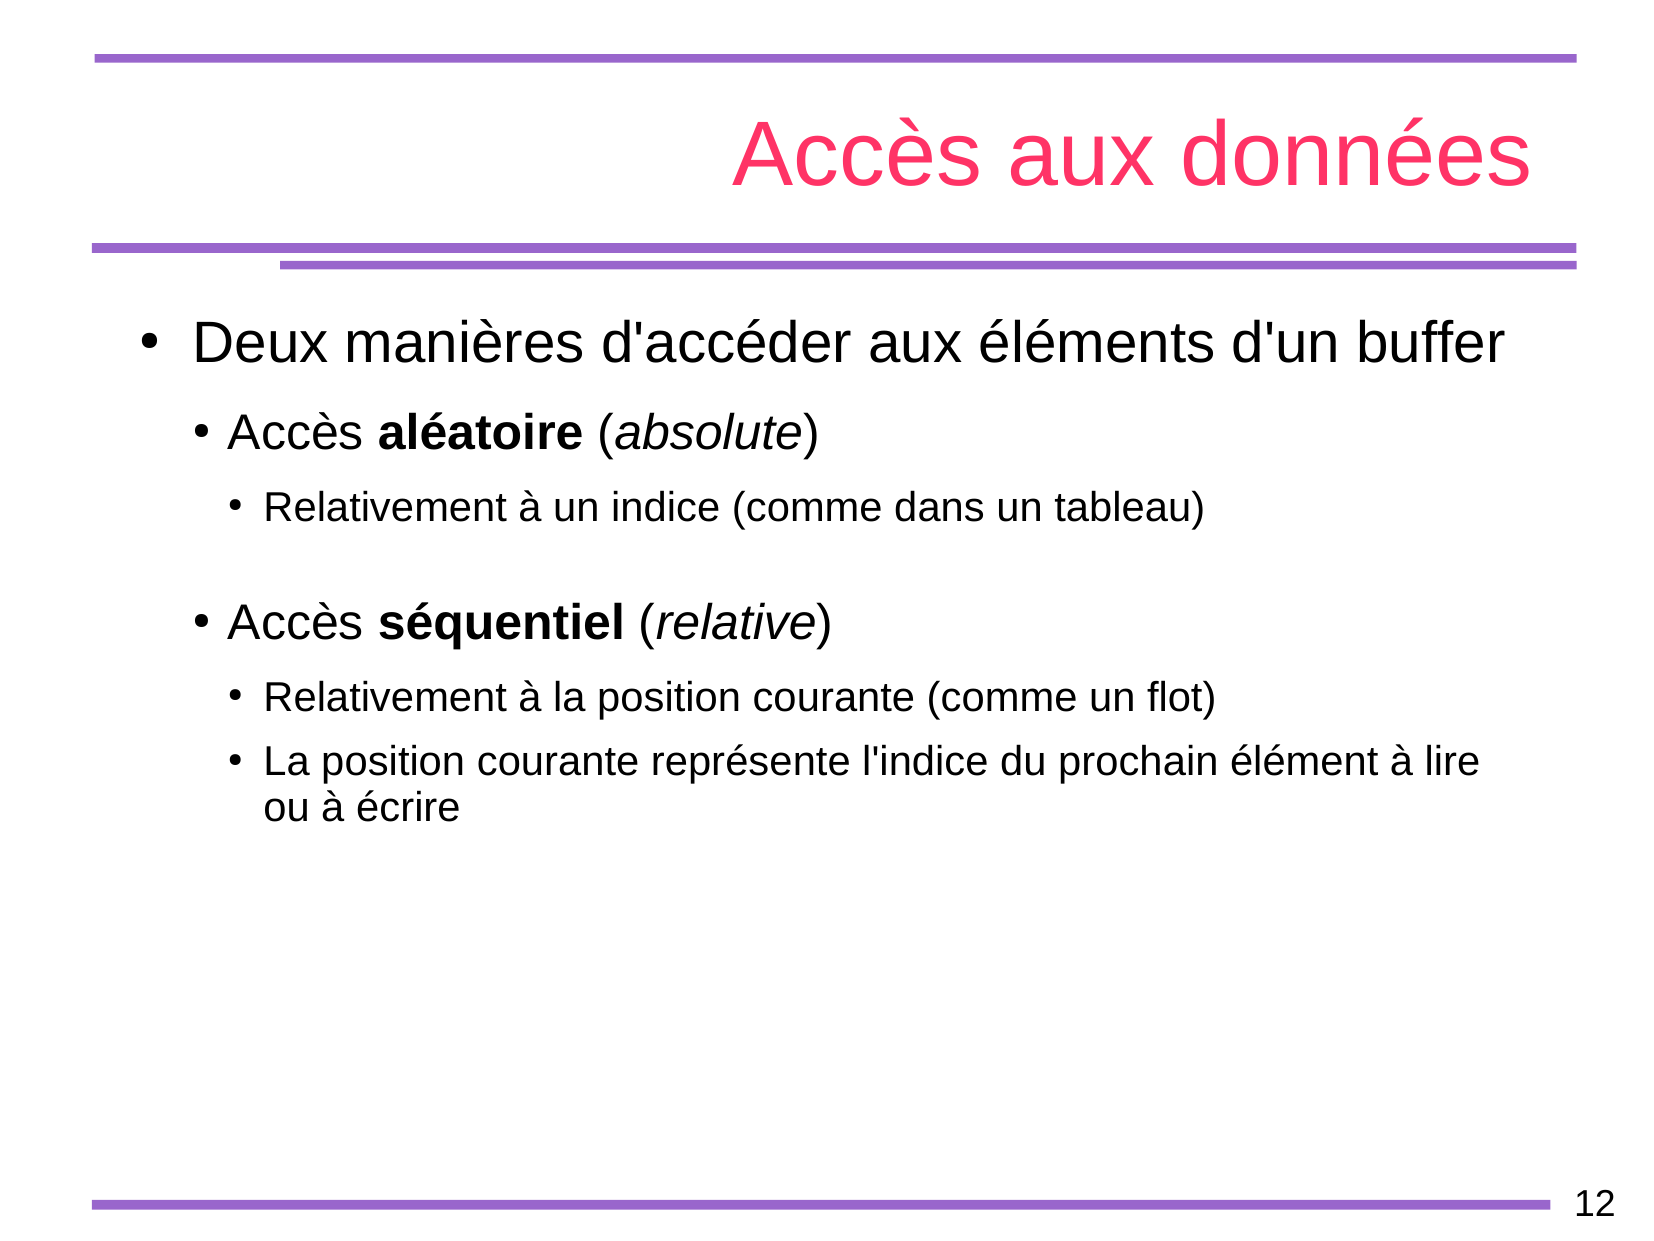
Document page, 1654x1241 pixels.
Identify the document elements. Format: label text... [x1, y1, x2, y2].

list Deux manières d'accéder aux éléments d'un buffer Accès aléatoire (absolute) Relativement à un indice (comme dans un tableau) Accès séquentiel (relative) Relativement à la position courante (comme un flot) La position courante représente l'indice du prochain élément à lire ou à écrire [121, 309, 1534, 1162]
title Accès aux données [121, 49, 1534, 257]
